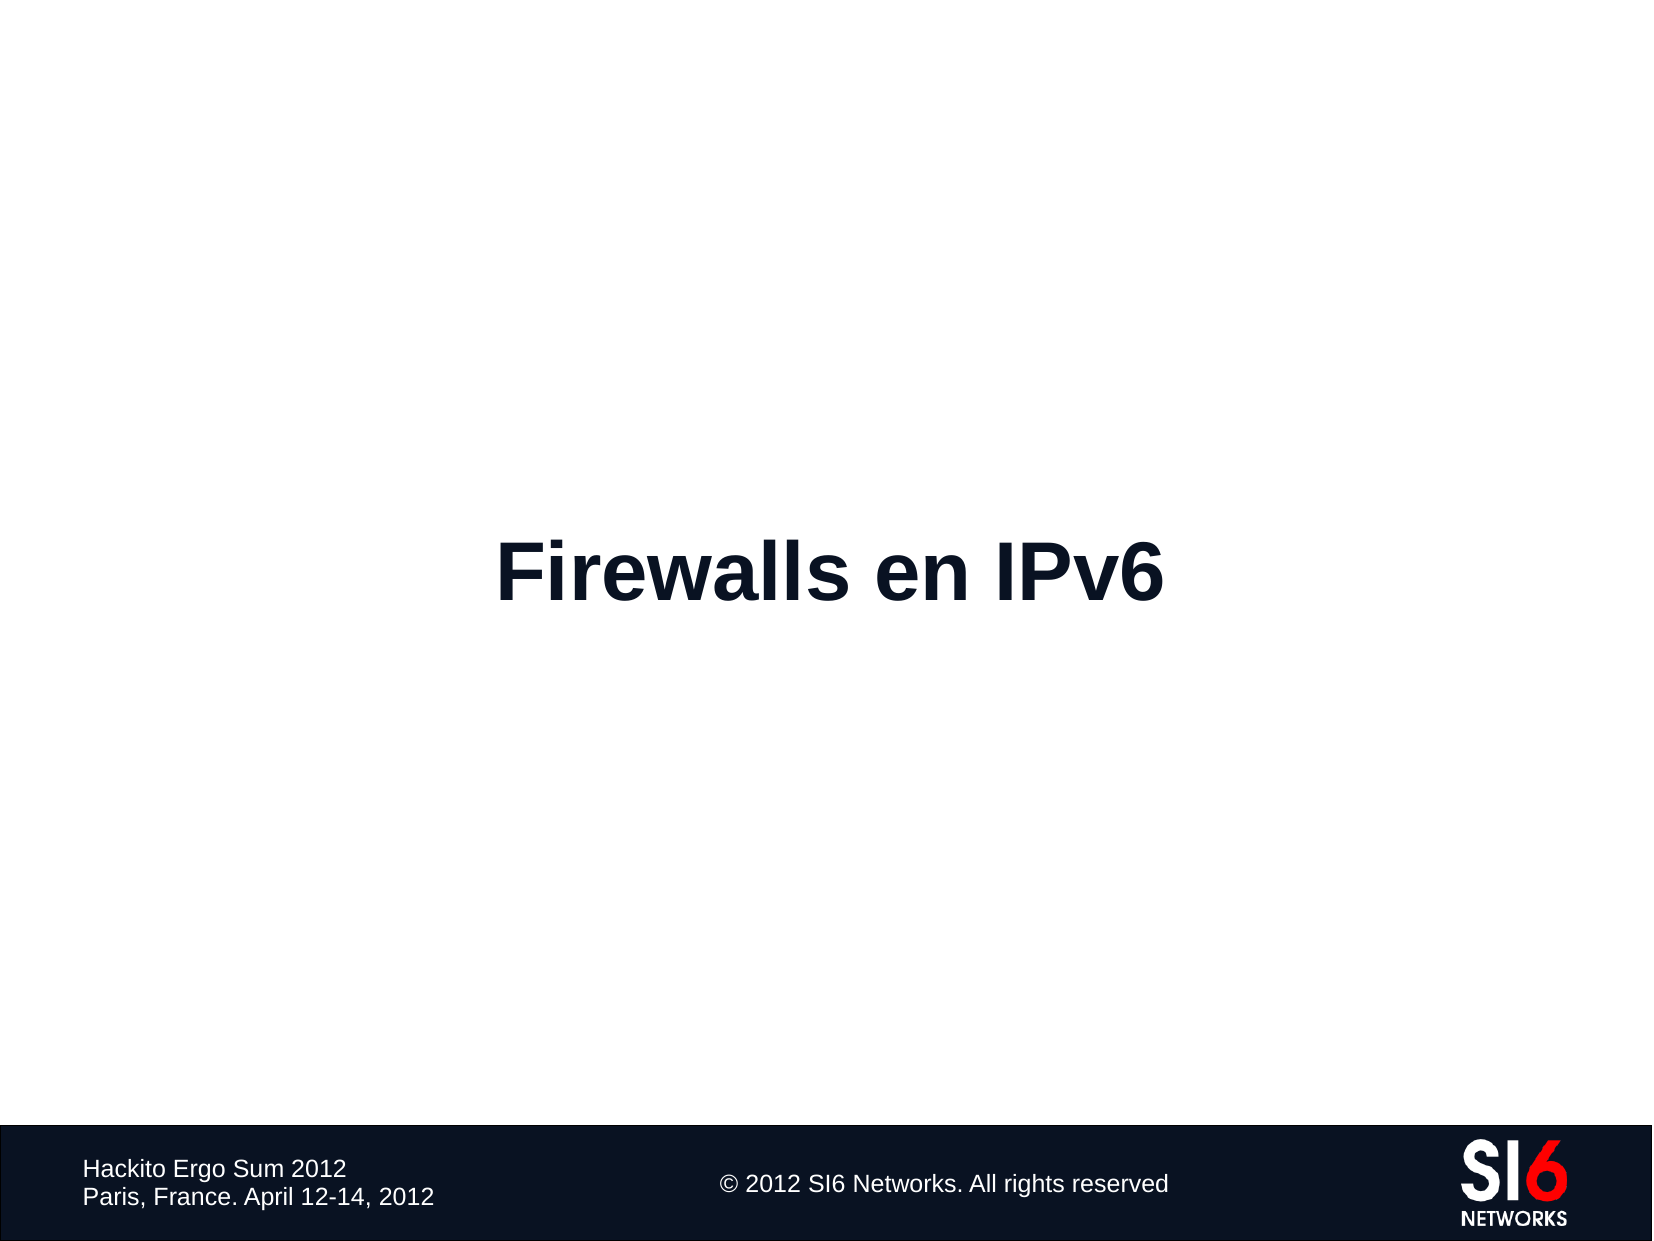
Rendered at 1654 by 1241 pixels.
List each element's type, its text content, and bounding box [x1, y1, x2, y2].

title Firewalls en IPv6 [86, 467, 1576, 676]
picture [1461, 1139, 1567, 1226]
